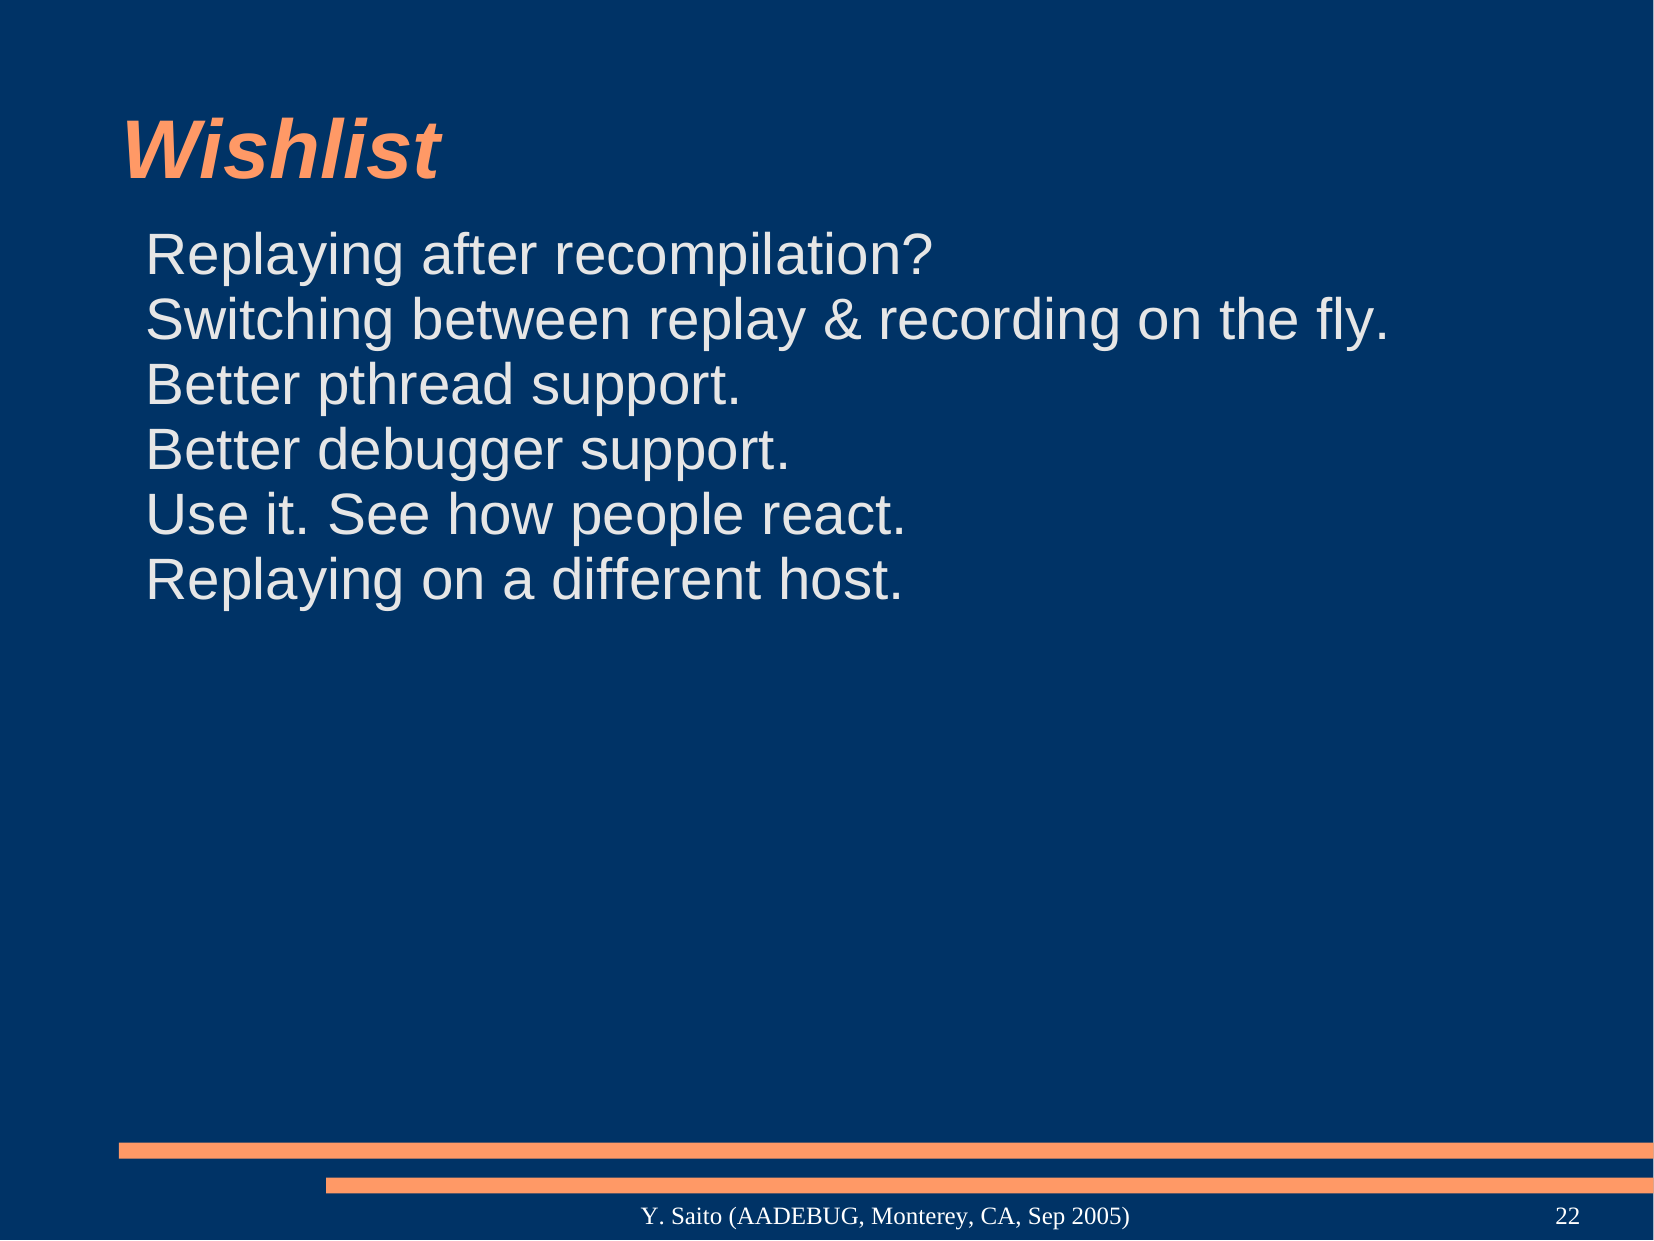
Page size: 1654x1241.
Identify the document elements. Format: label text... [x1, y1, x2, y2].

list Replaying after recompilation? Switching between replay & recording on the fly. Better pthread support. Better debugger support. Use it. See how people react. Replaying on a different host. [128, 221, 1541, 1182]
title Wishlist [121, 46, 1534, 254]
